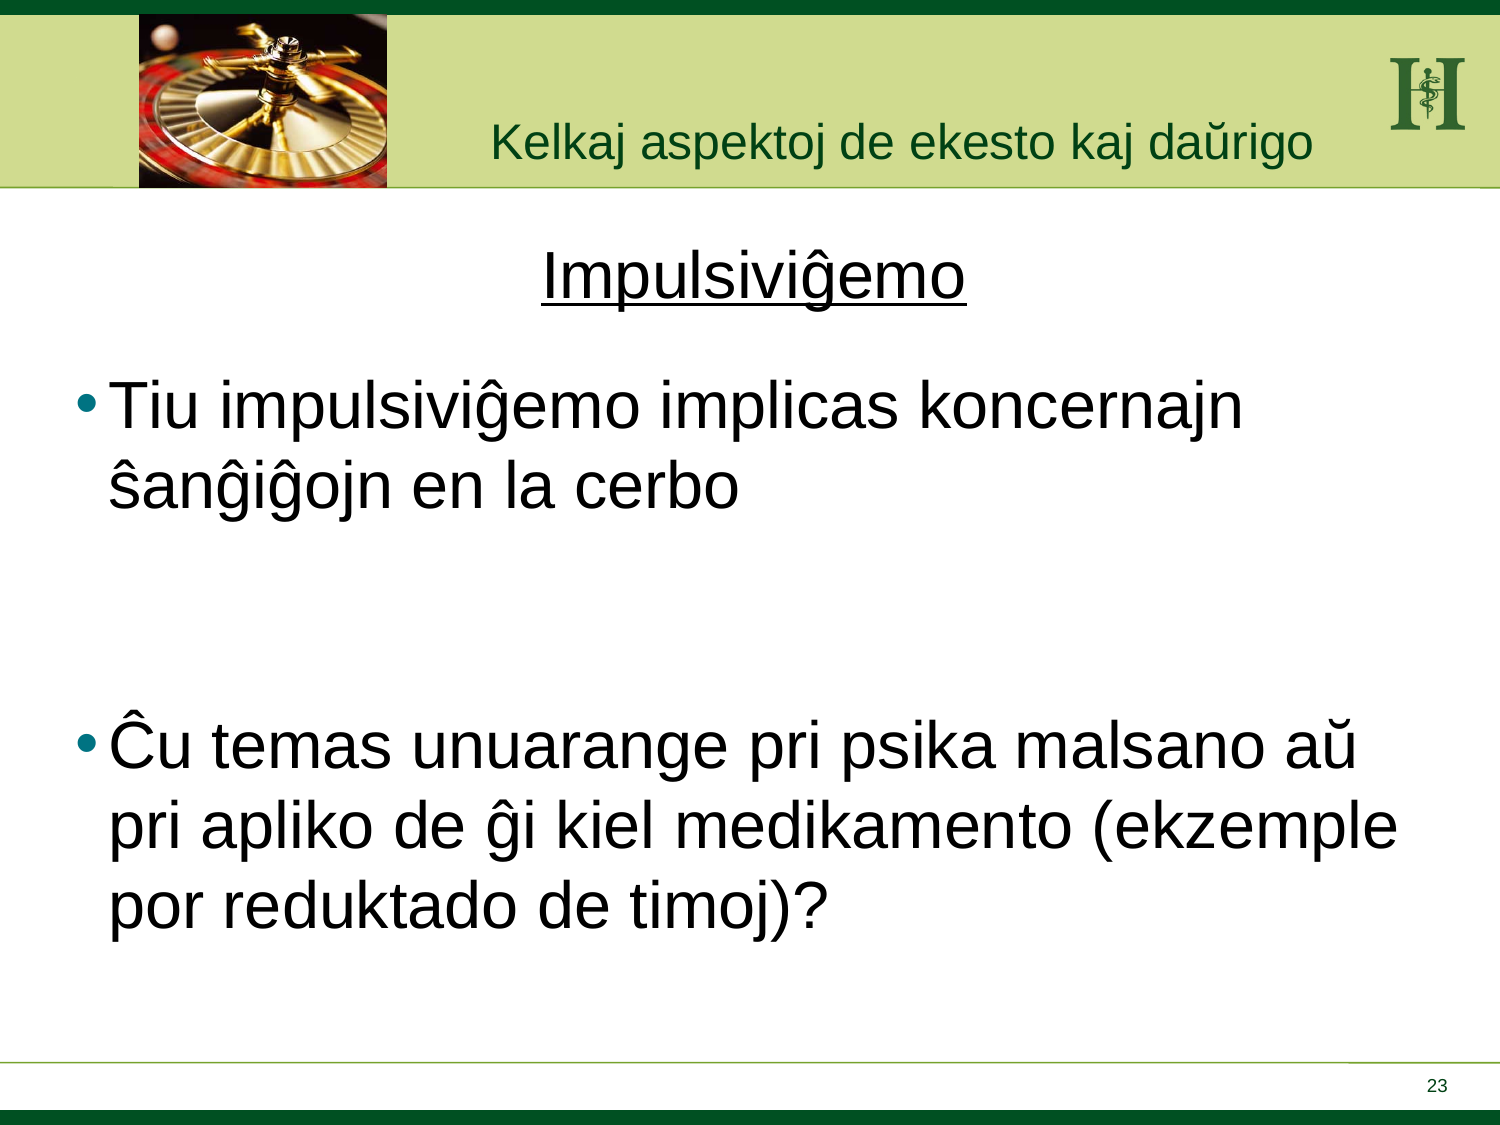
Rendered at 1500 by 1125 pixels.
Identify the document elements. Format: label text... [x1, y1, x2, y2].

picture [0, 14, 1500, 188]
text_box Impulsiviĝemo Tiu impulsiviĝemo implicas koncernajn ŝanĝiĝojn en la cerbo Ĉu temas unuarange pri psika malsano aŭ pri apliko de ĝi kiel medikamento (ekzemple por reduktado de timoj)? [52, 224, 1447, 1034]
title Kelkaj aspektoj de ekesto kaj daŭrigo [354, 0, 1452, 178]
